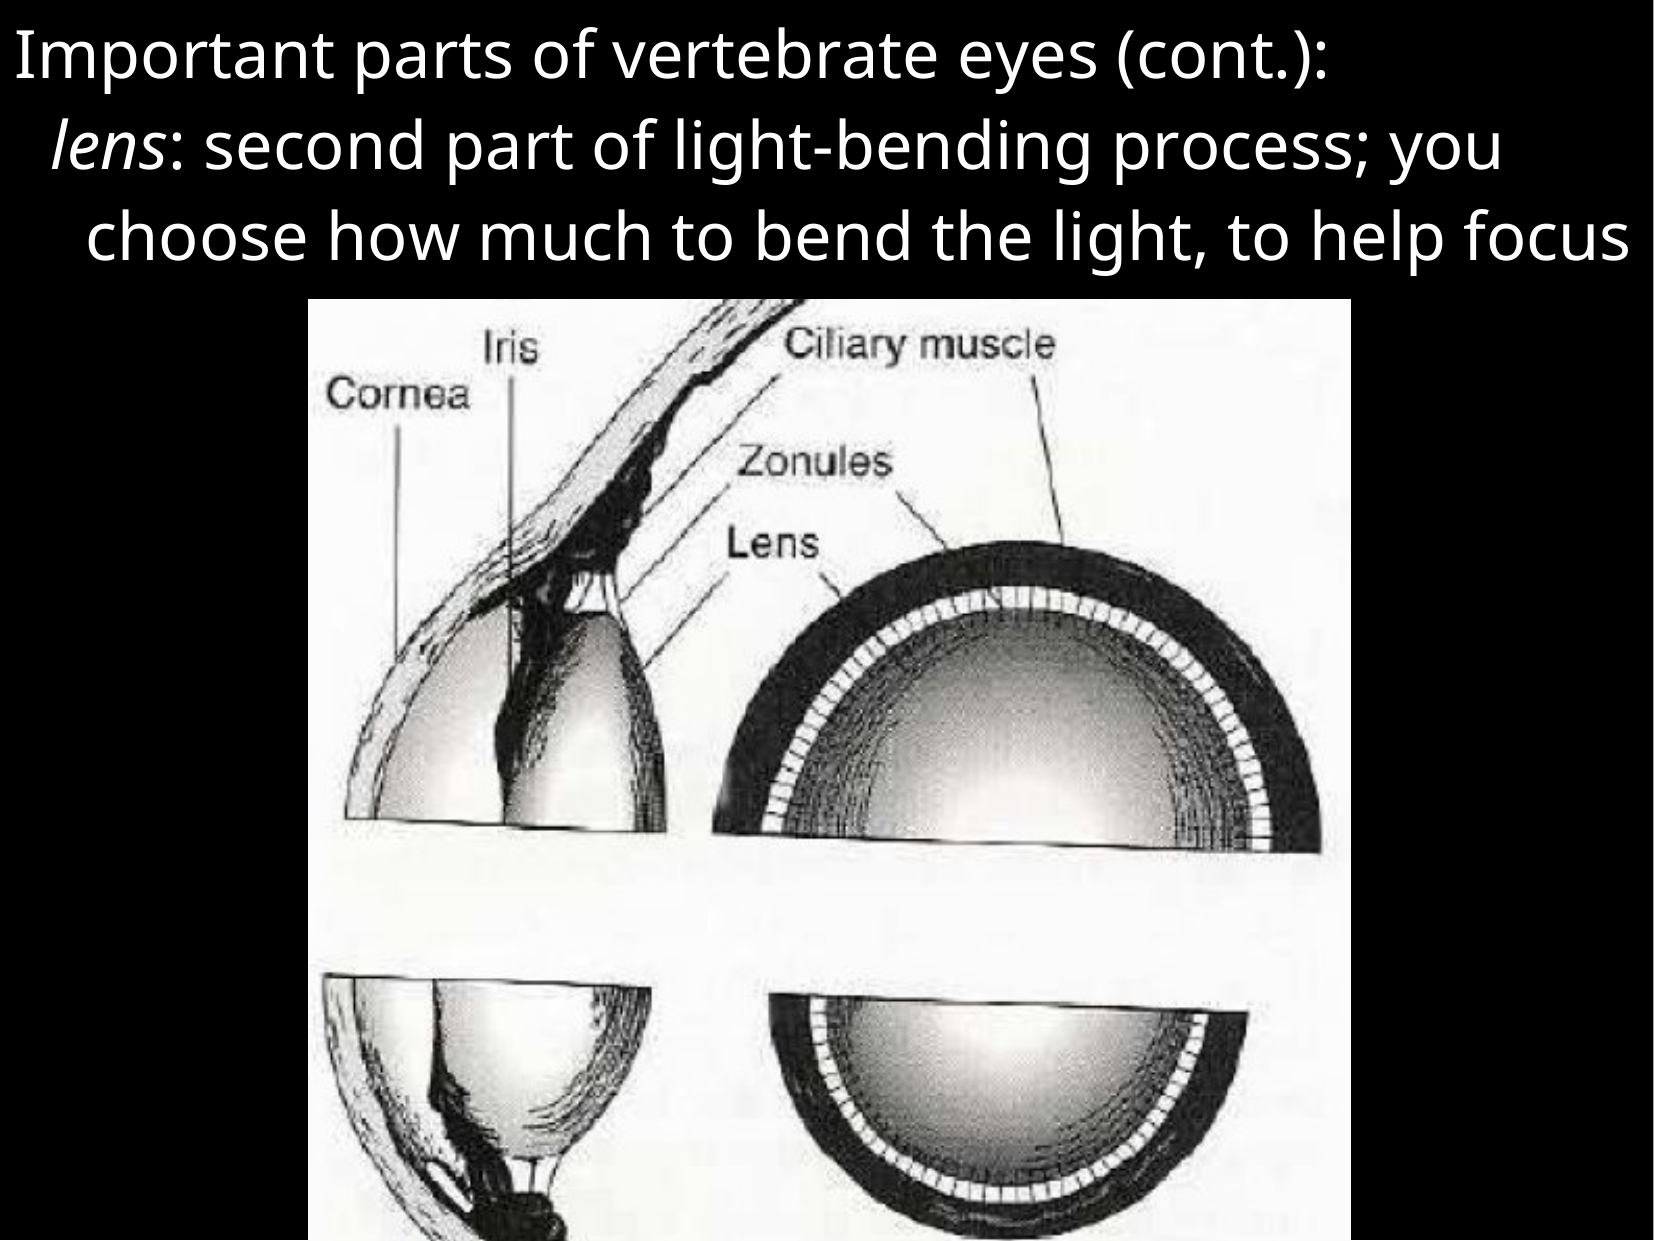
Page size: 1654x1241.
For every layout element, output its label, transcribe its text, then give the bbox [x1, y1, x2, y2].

text_box Important parts of vertebrate eyes (cont.): lens: second part of light-bending process; you choose how much to bend the light, to help focus [0, 0, 1654, 371]
picture [308, 299, 1351, 1241]
